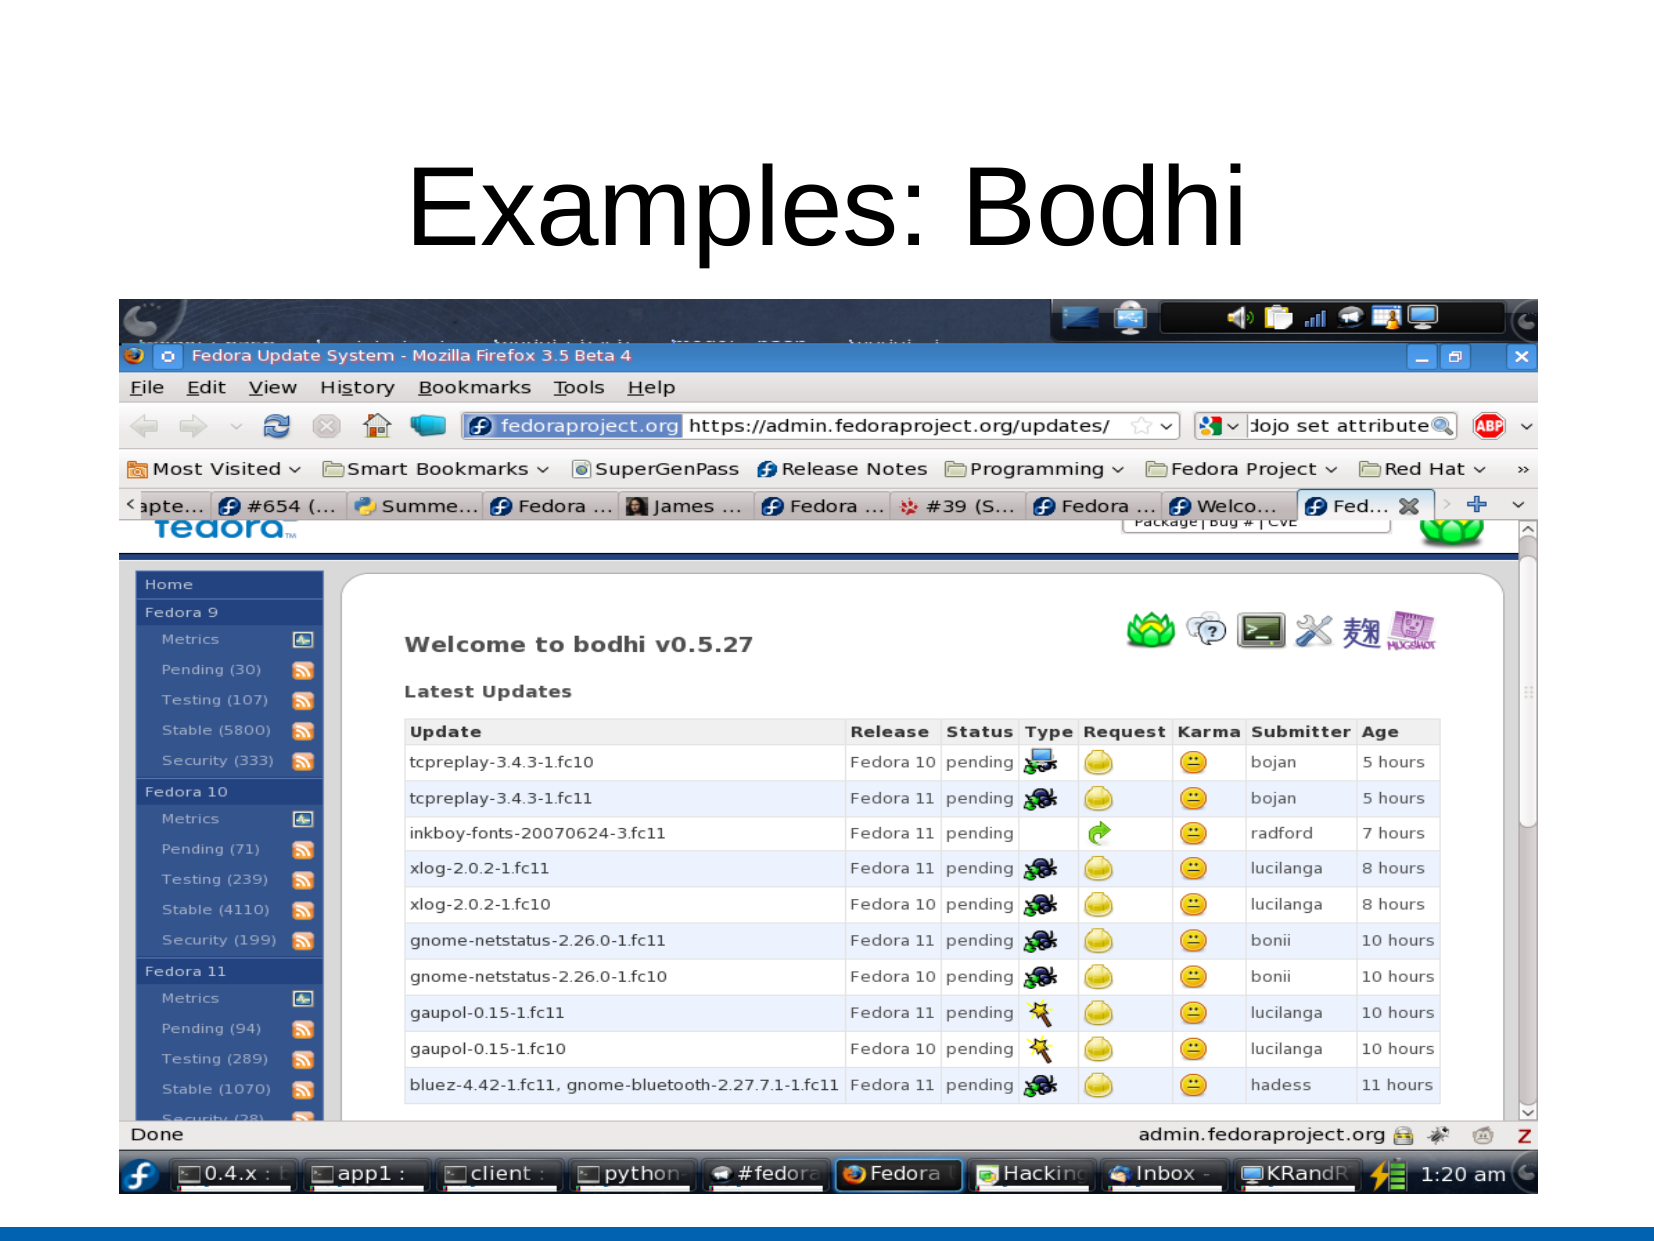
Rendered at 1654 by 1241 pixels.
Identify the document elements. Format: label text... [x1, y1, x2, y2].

picture [119, 299, 1538, 1194]
title Examples: Bodhi [121, 102, 1533, 299]
